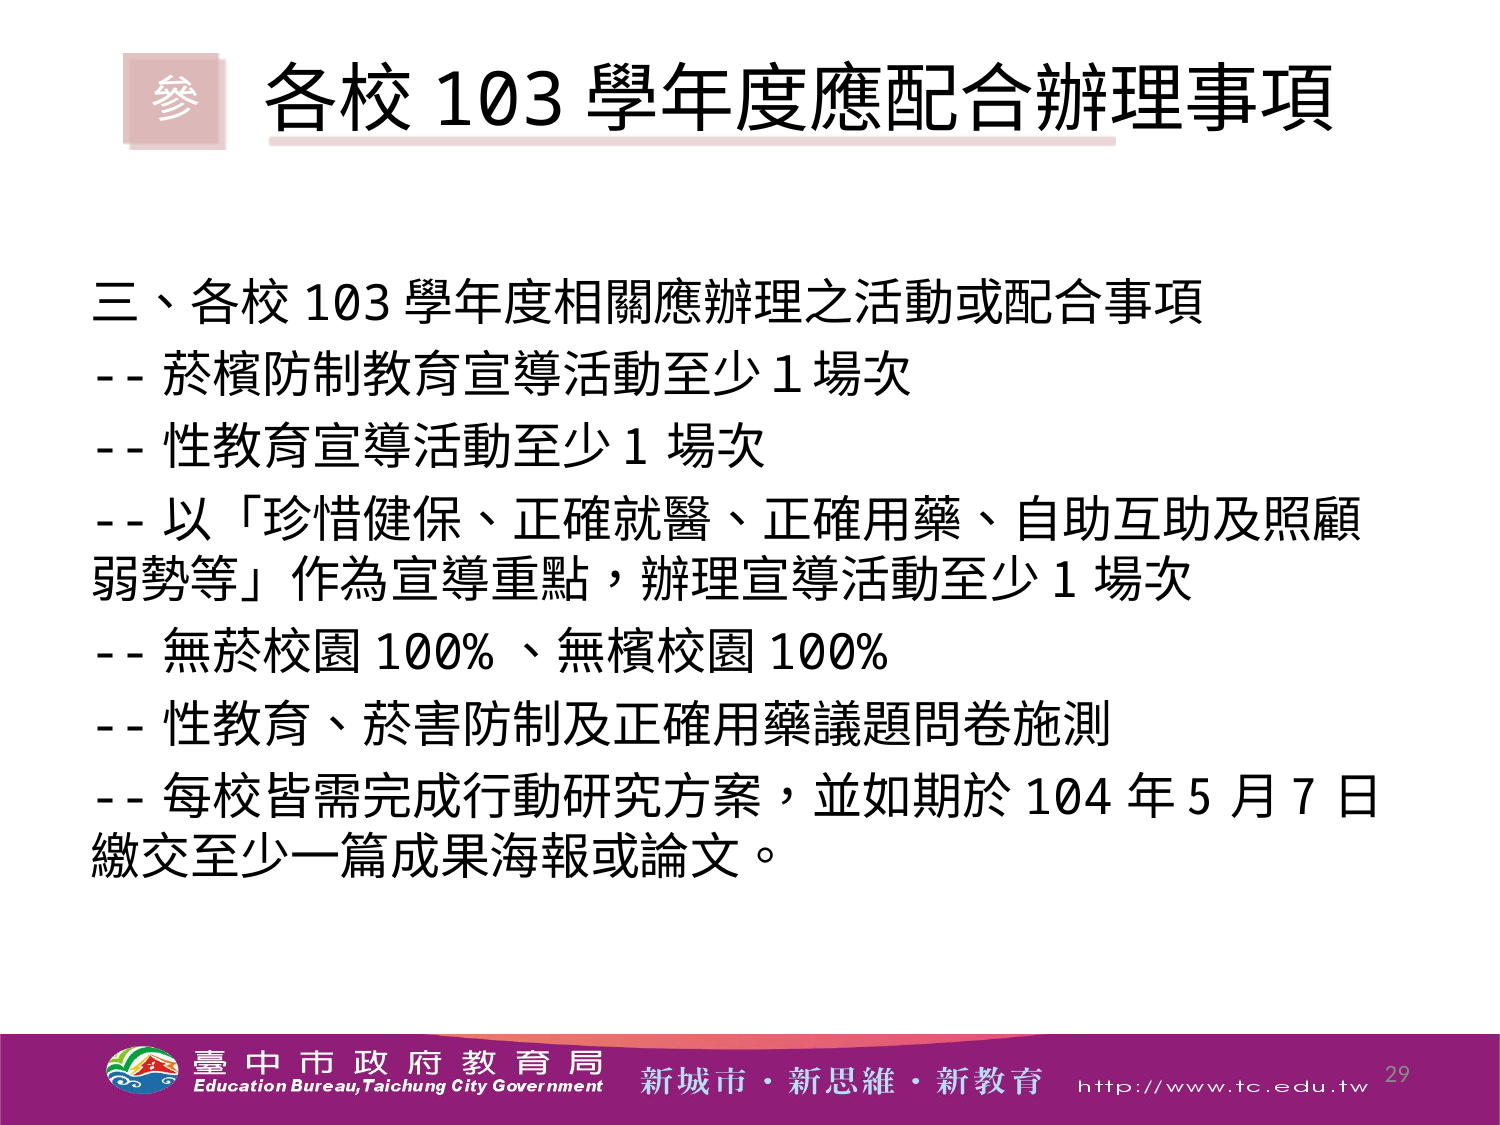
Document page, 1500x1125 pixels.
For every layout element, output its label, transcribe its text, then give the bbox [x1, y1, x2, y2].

picture [0, 1034, 1500, 1125]
text_box 參一 [135, 60, 204, 196]
list 三、各校103學年度相關應辦理之活動或配合事項 --菸檳防制教育宣導活動至少１場次 --性教育宣導活動至少1場次 --以「珍惜健保、正確就醫、正確用藥、自助互助及照顧弱勢等」作為宣導重點，辦理宣導活動至少1場次 --無菸校園100%、無檳校園100% --性教育、菸害防制及正確用藥議題問卷施測 --每校皆需完成行動研究方案，並如期於104年5月7日繳交至少一篇成果海報或論文。 [75, 262, 1426, 1005]
text_box 各校103學年度應配合辦理事項 [248, 42, 1447, 149]
text_box <number> [1074, 1042, 1426, 1103]
picture [123, 53, 1116, 150]
